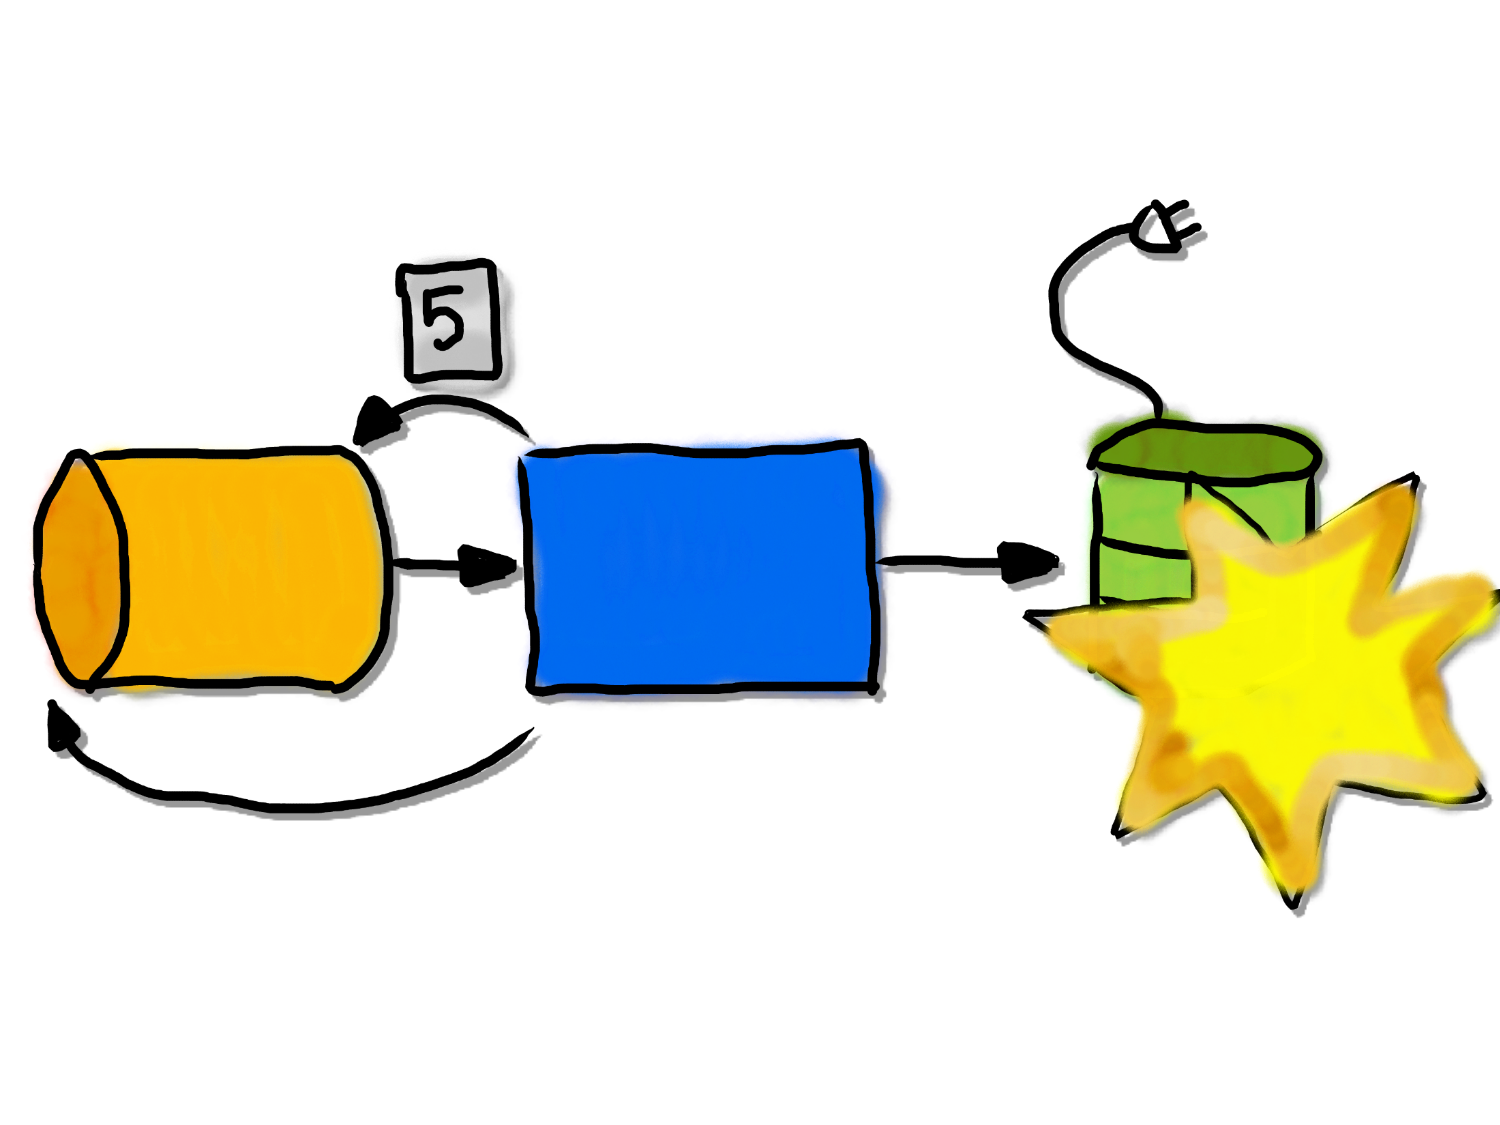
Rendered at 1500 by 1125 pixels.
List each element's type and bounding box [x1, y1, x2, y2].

picture [0, 123, 1500, 1001]
